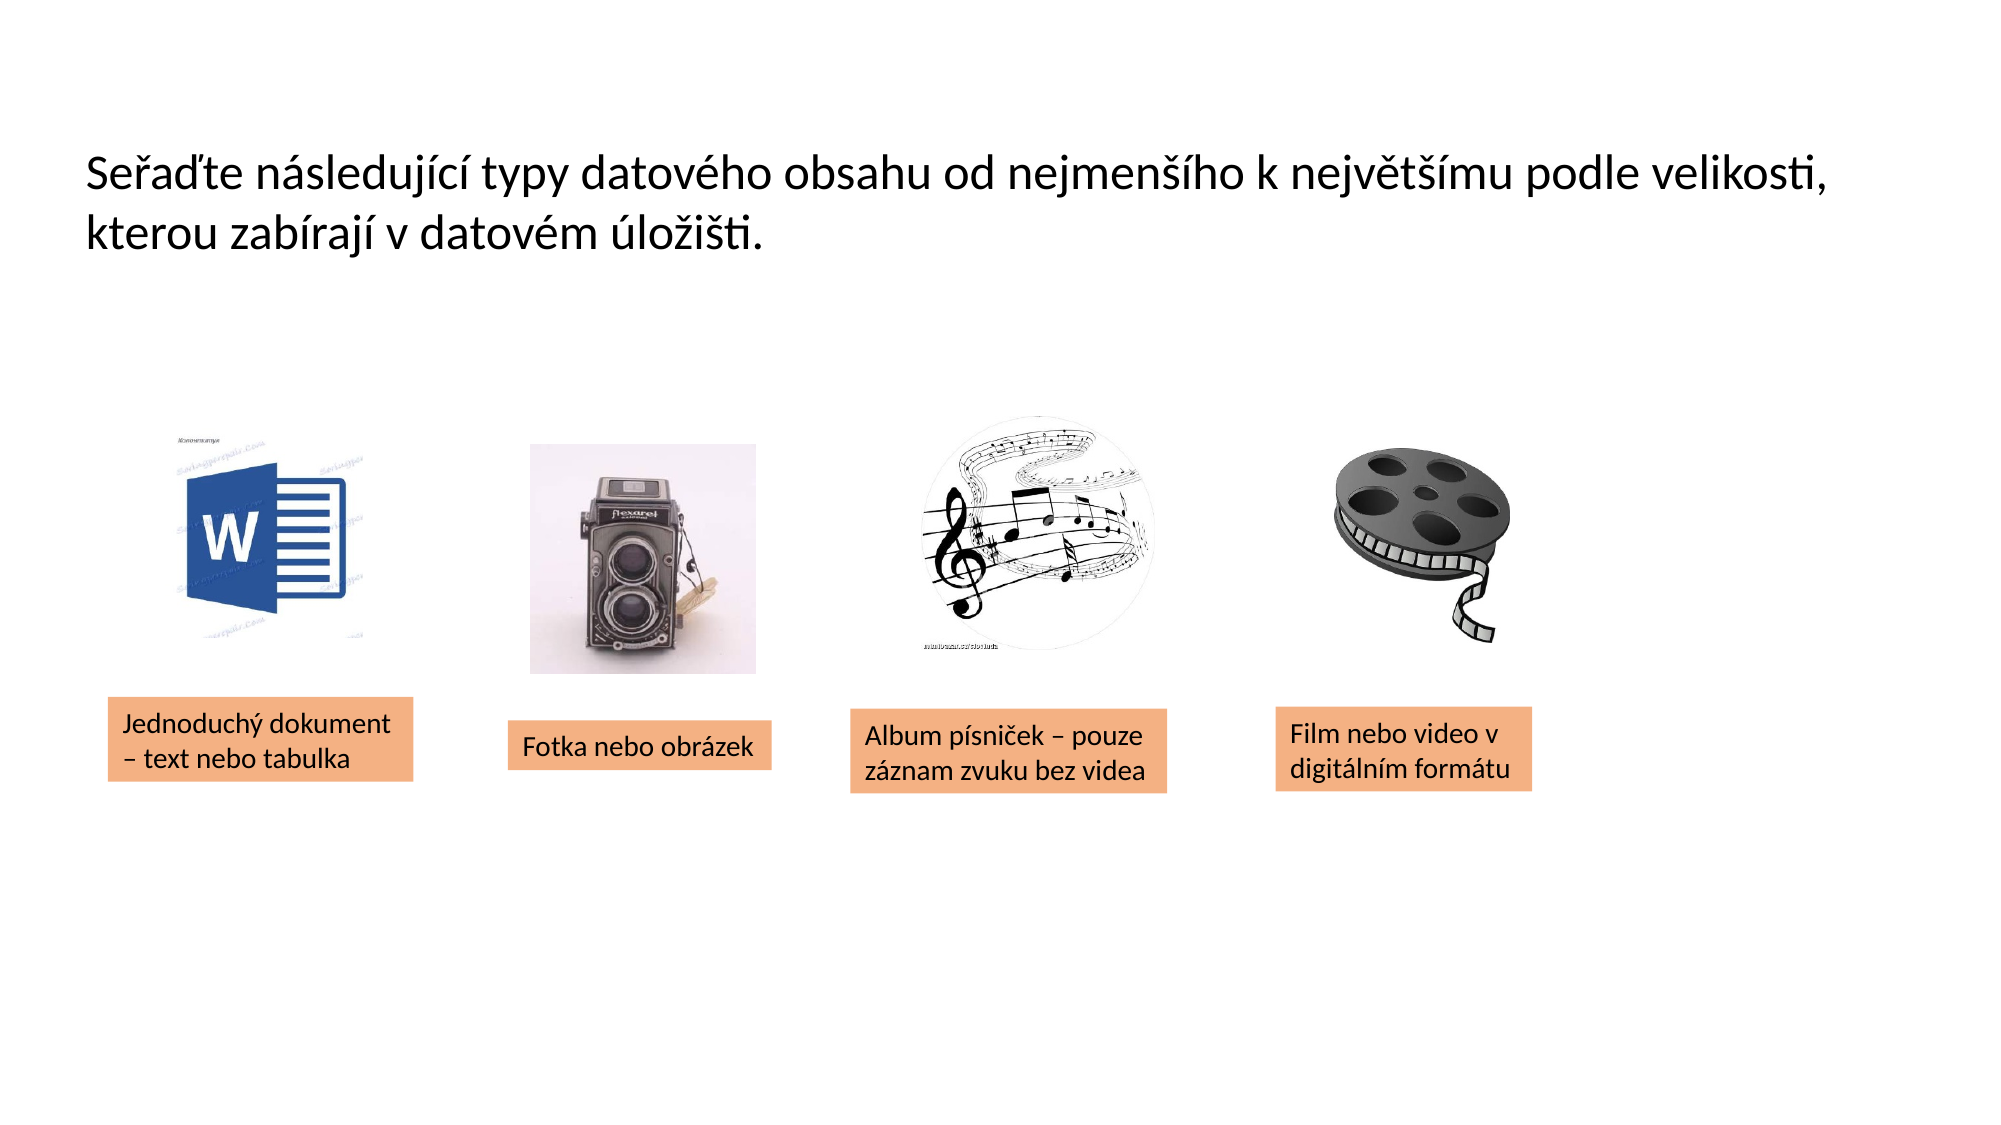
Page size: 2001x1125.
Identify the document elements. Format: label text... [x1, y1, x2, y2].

picture [921, 416, 1155, 650]
text_box Album písniček – pouze záznam zvuku bez videa [850, 708, 1168, 794]
text_box Film nebo video v digitálním formátu [1275, 706, 1533, 792]
picture [1334, 448, 1510, 643]
text_box Seřaďte následující typy datového obsahu od nejmenšího k největšímu podle velikosti, kterou zabírají v datovém úložišti. [71, 132, 1958, 267]
picture [165, 428, 363, 638]
picture [530, 444, 756, 674]
text_box Jednoduchý dokument – text nebo tabulka [107, 696, 414, 782]
text_box Fotka nebo obrázek [507, 720, 772, 771]
